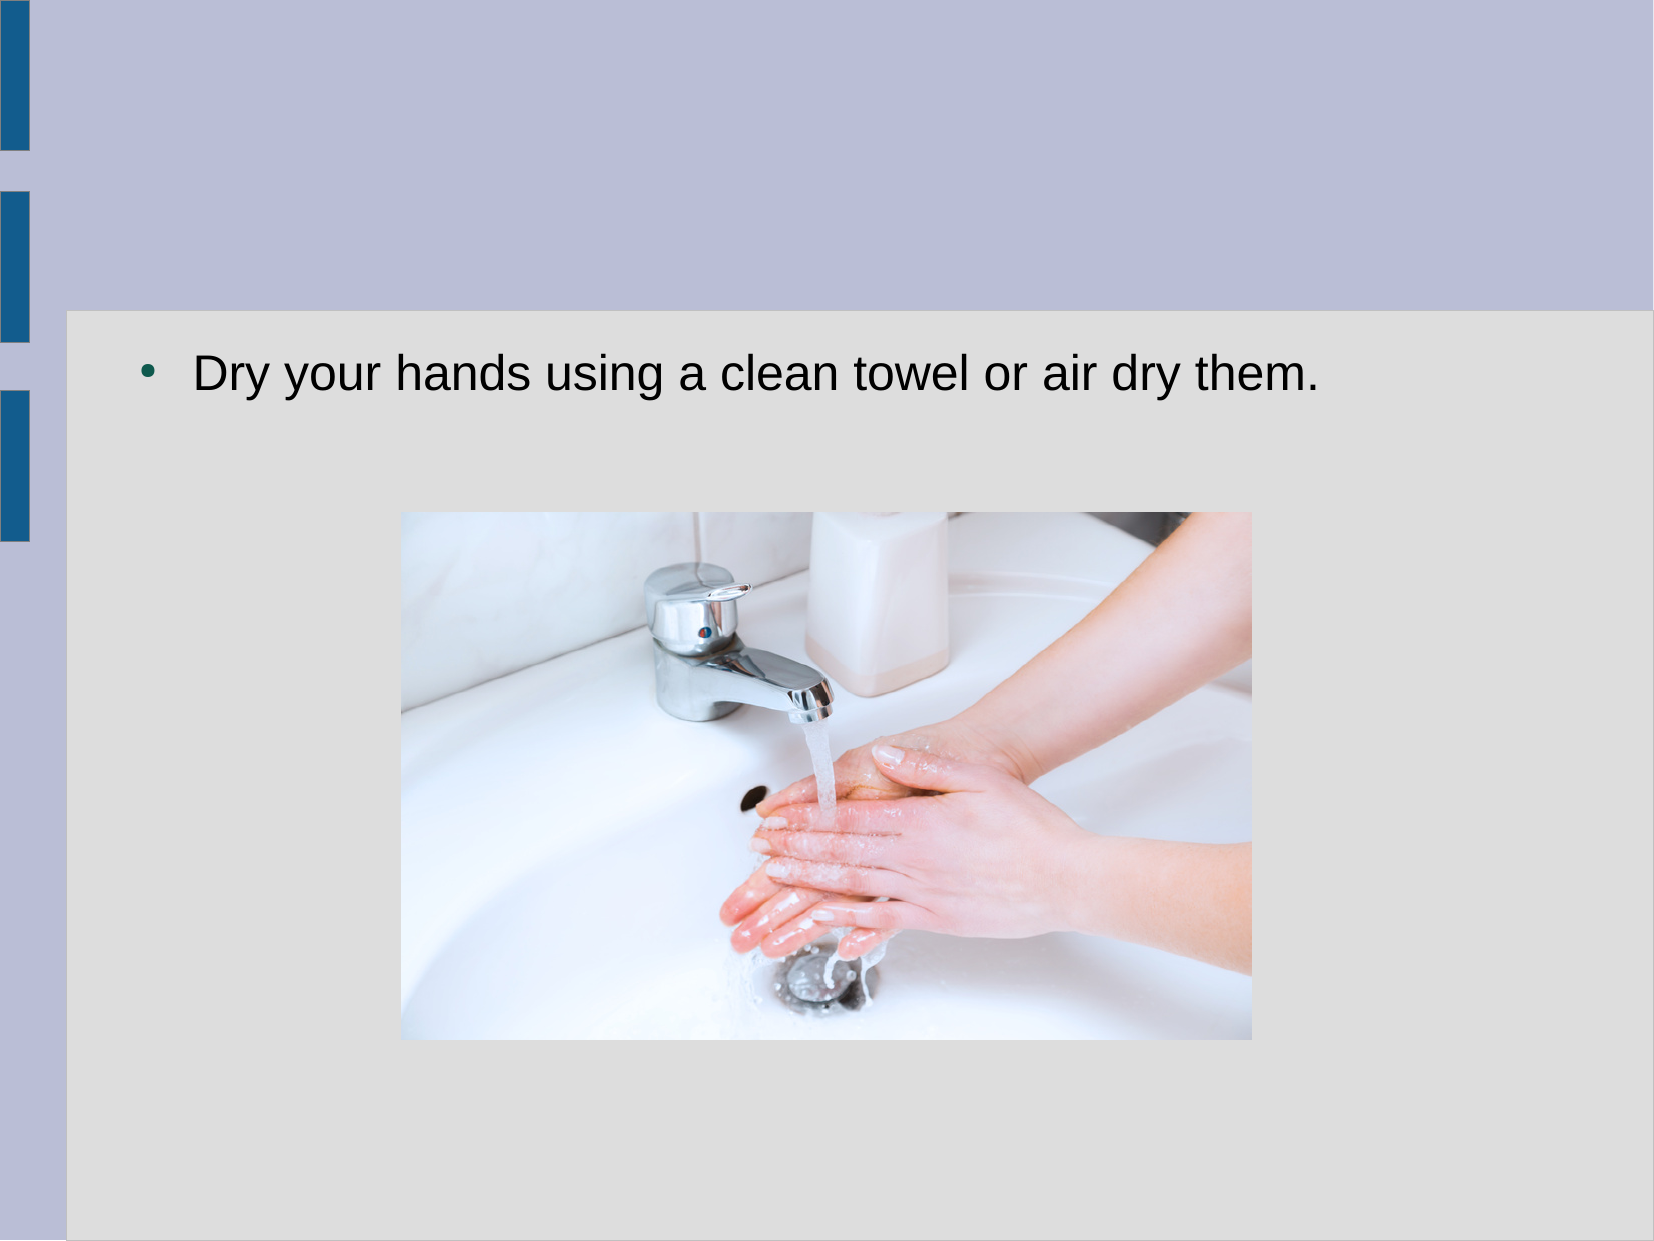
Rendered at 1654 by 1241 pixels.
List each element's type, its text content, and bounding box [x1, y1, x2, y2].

picture [401, 512, 1252, 1040]
list Dry your hands using a clean towel or air dry them. [121, 344, 1534, 1127]
